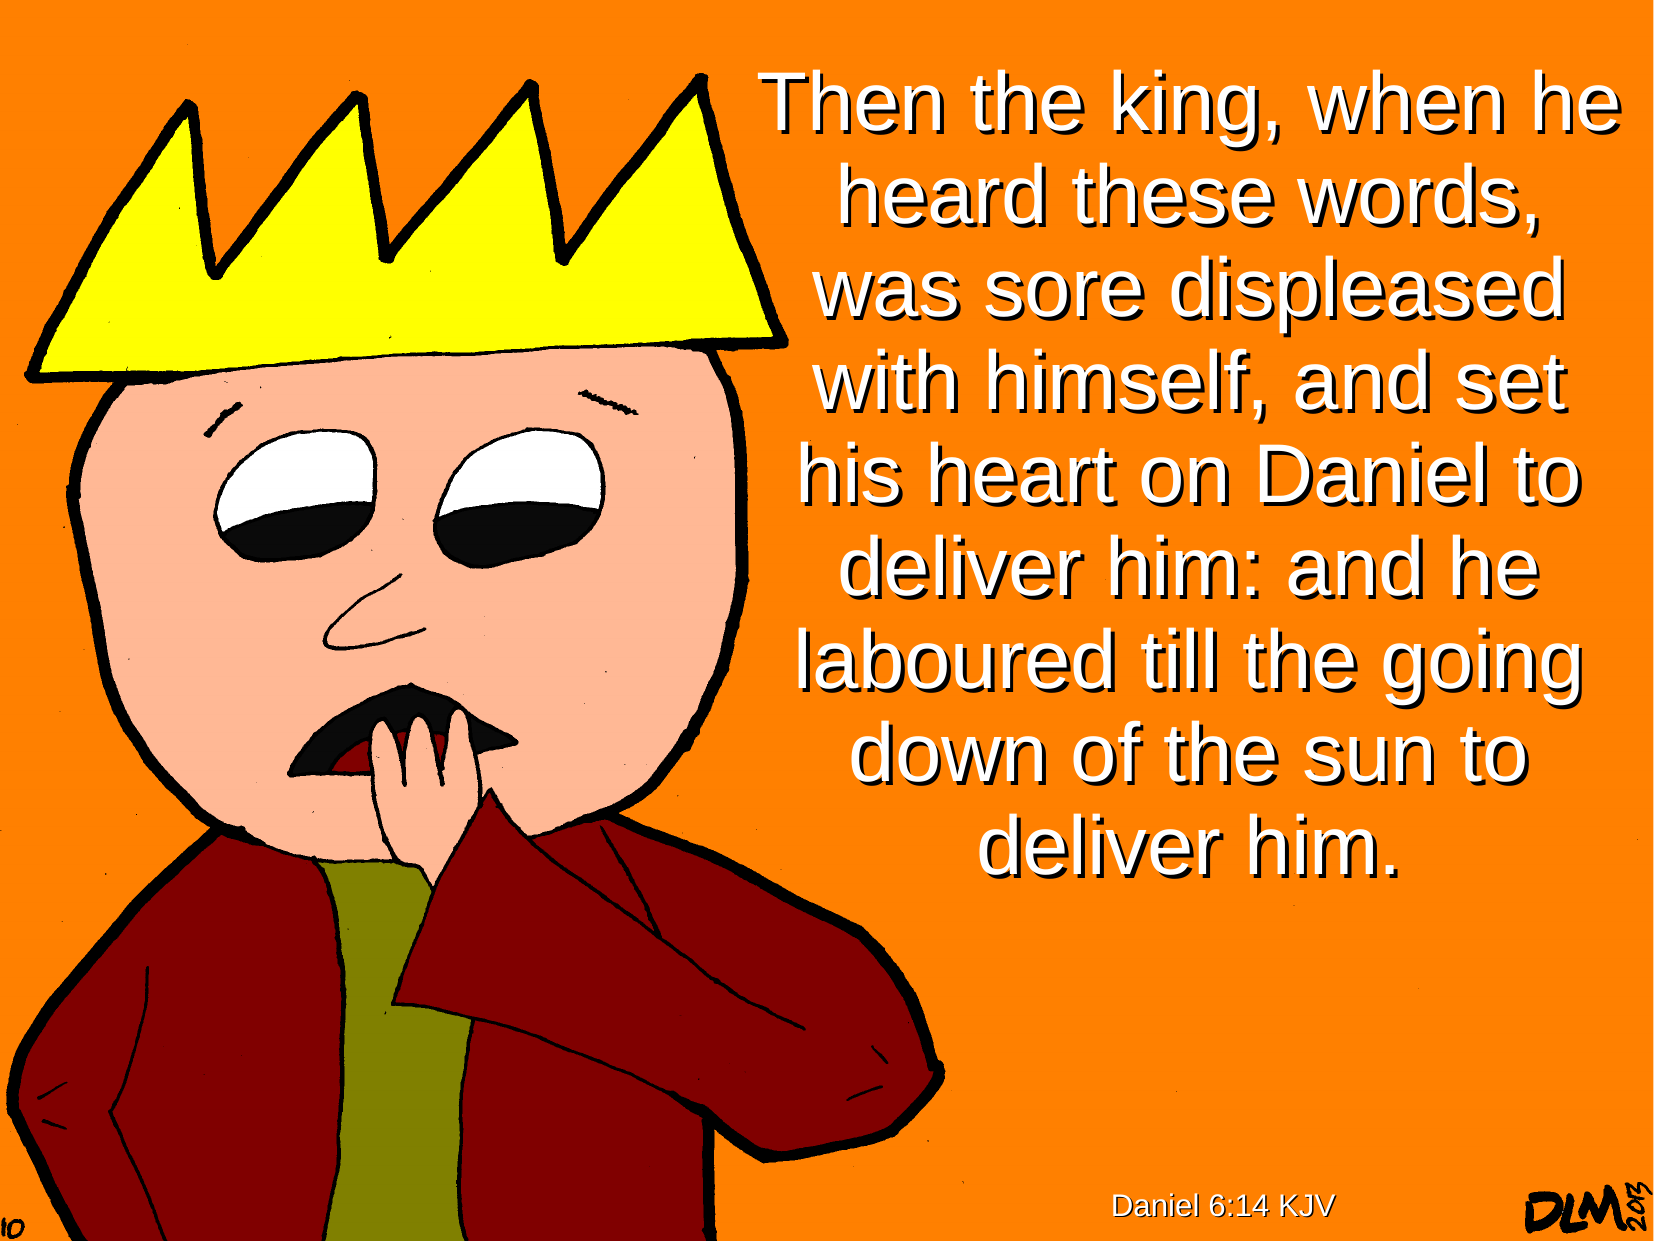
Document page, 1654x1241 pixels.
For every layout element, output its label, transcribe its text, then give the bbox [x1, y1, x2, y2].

picture [0, 0, 1654, 1241]
text_box Then the king, when he heard these words, was sore displeased with himself, and set his heart on Daniel to deliver him: and he laboured till the going down of the sun to deliver him. [735, 48, 1644, 901]
text_box Daniel 6:14 KJV [1065, 1180, 1382, 1231]
